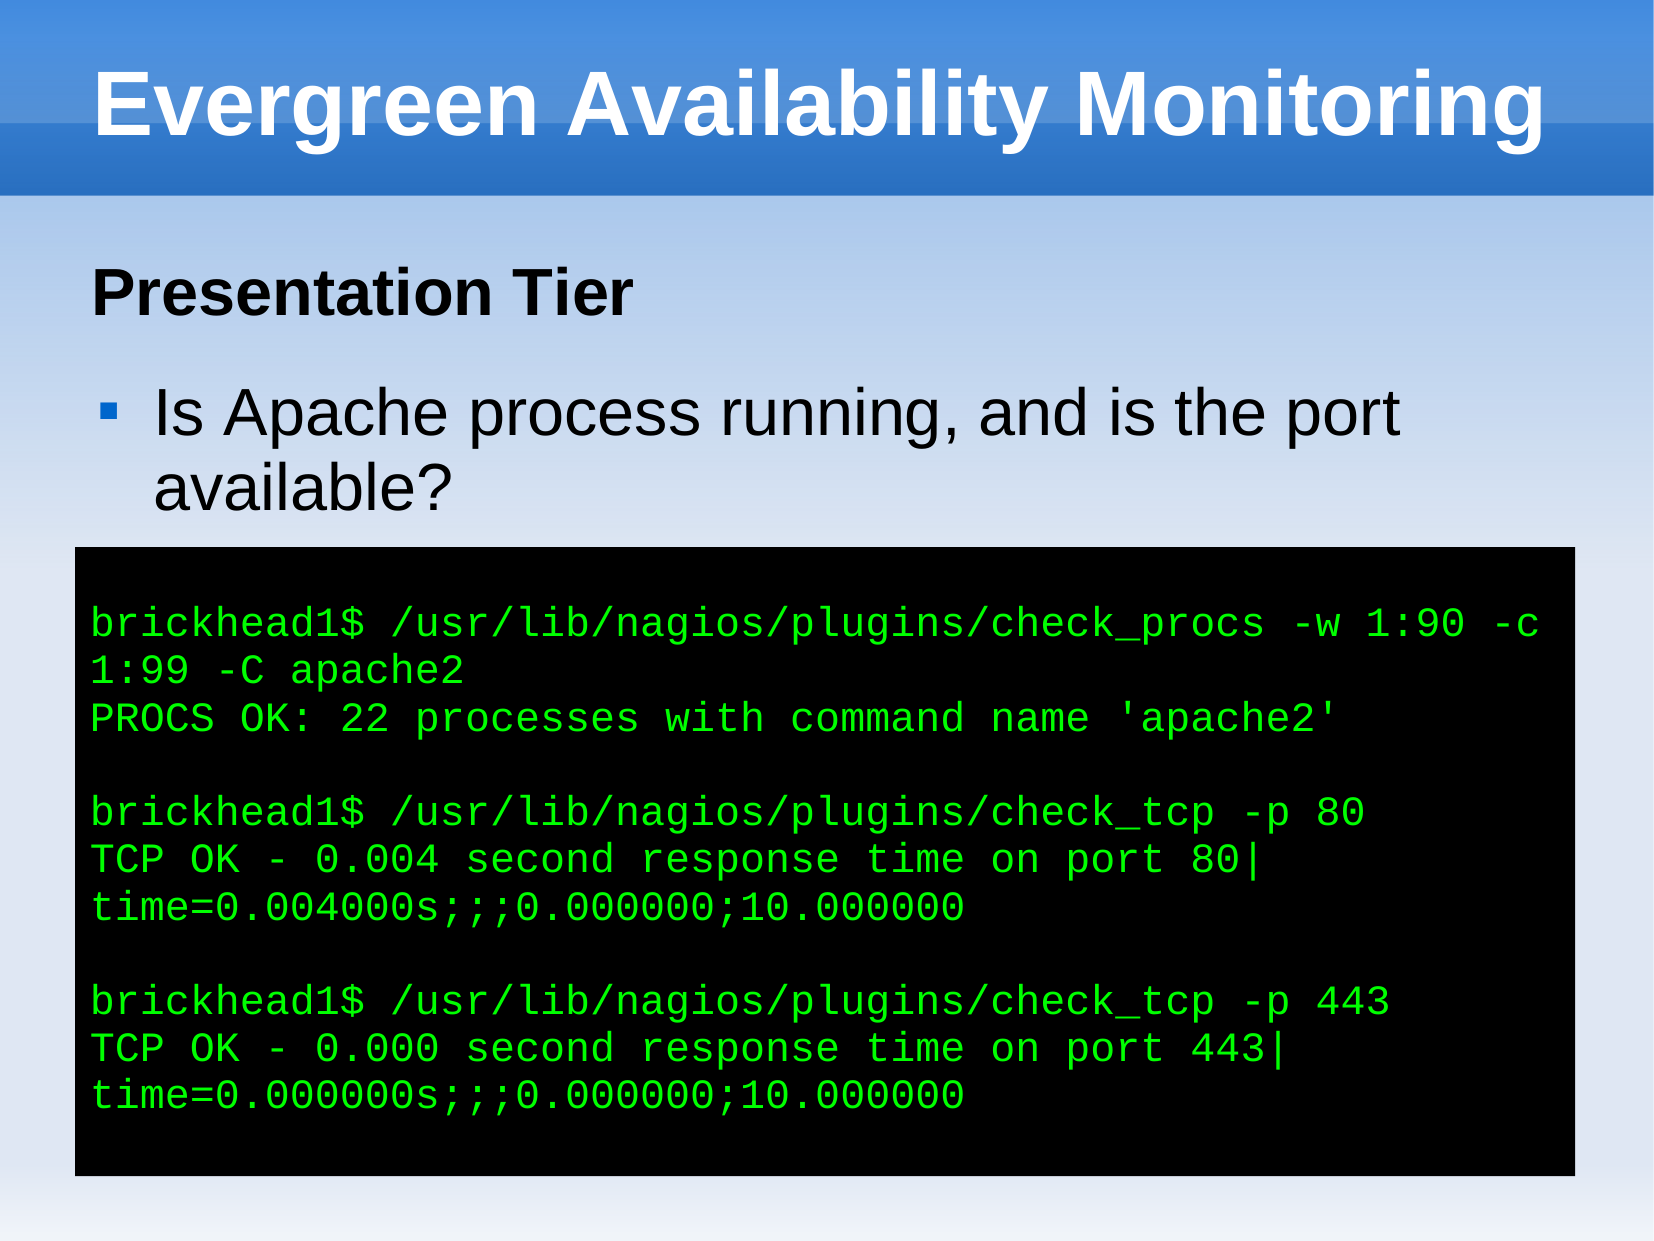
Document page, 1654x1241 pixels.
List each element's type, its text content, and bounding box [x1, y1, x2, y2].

picture [0, 0, 1654, 1241]
text_box Presentation Tier [76, 247, 652, 338]
title Evergreen Availability Monitoring [76, 0, 1565, 208]
text_box brickhead1$ /usr/lib/nagios/plugins/check_procs -w 1:90 -c 1:99 -C apache2 PROCS OK: 22 processes with command name 'apache2' brickhead1$ /usr/lib/nagios/plugins/check_tcp -p 80 TCP OK - 0.004 second response time on port 80|time=0.004000s;;;0.000000;10.000000 brickhead1$ /usr/lib/nagios/plugins/check_tcp -p 443 TCP OK - 0.000 second response time on port 443|time=0.000000s;;;0.000000;10.000000 [75, 547, 1576, 1177]
list Is Apache process running, and is the port available? [82, 375, 1571, 525]
